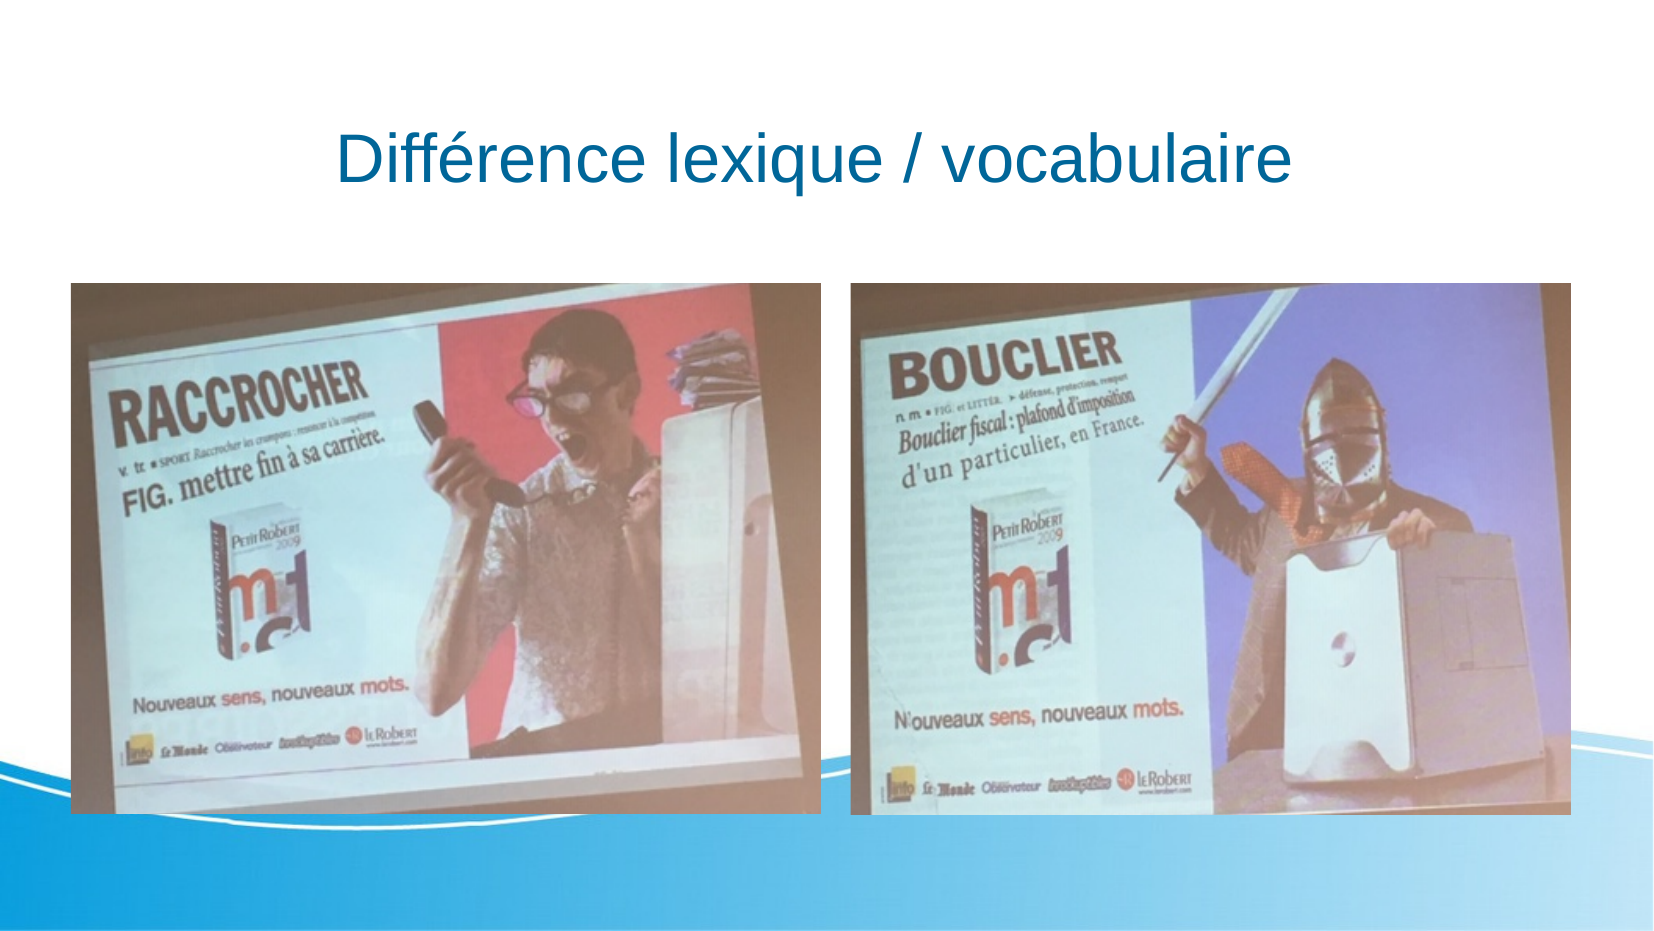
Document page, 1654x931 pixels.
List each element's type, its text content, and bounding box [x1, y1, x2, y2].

picture [0, 283, 1654, 931]
title Différence lexique / vocabulaire [70, 80, 1560, 237]
